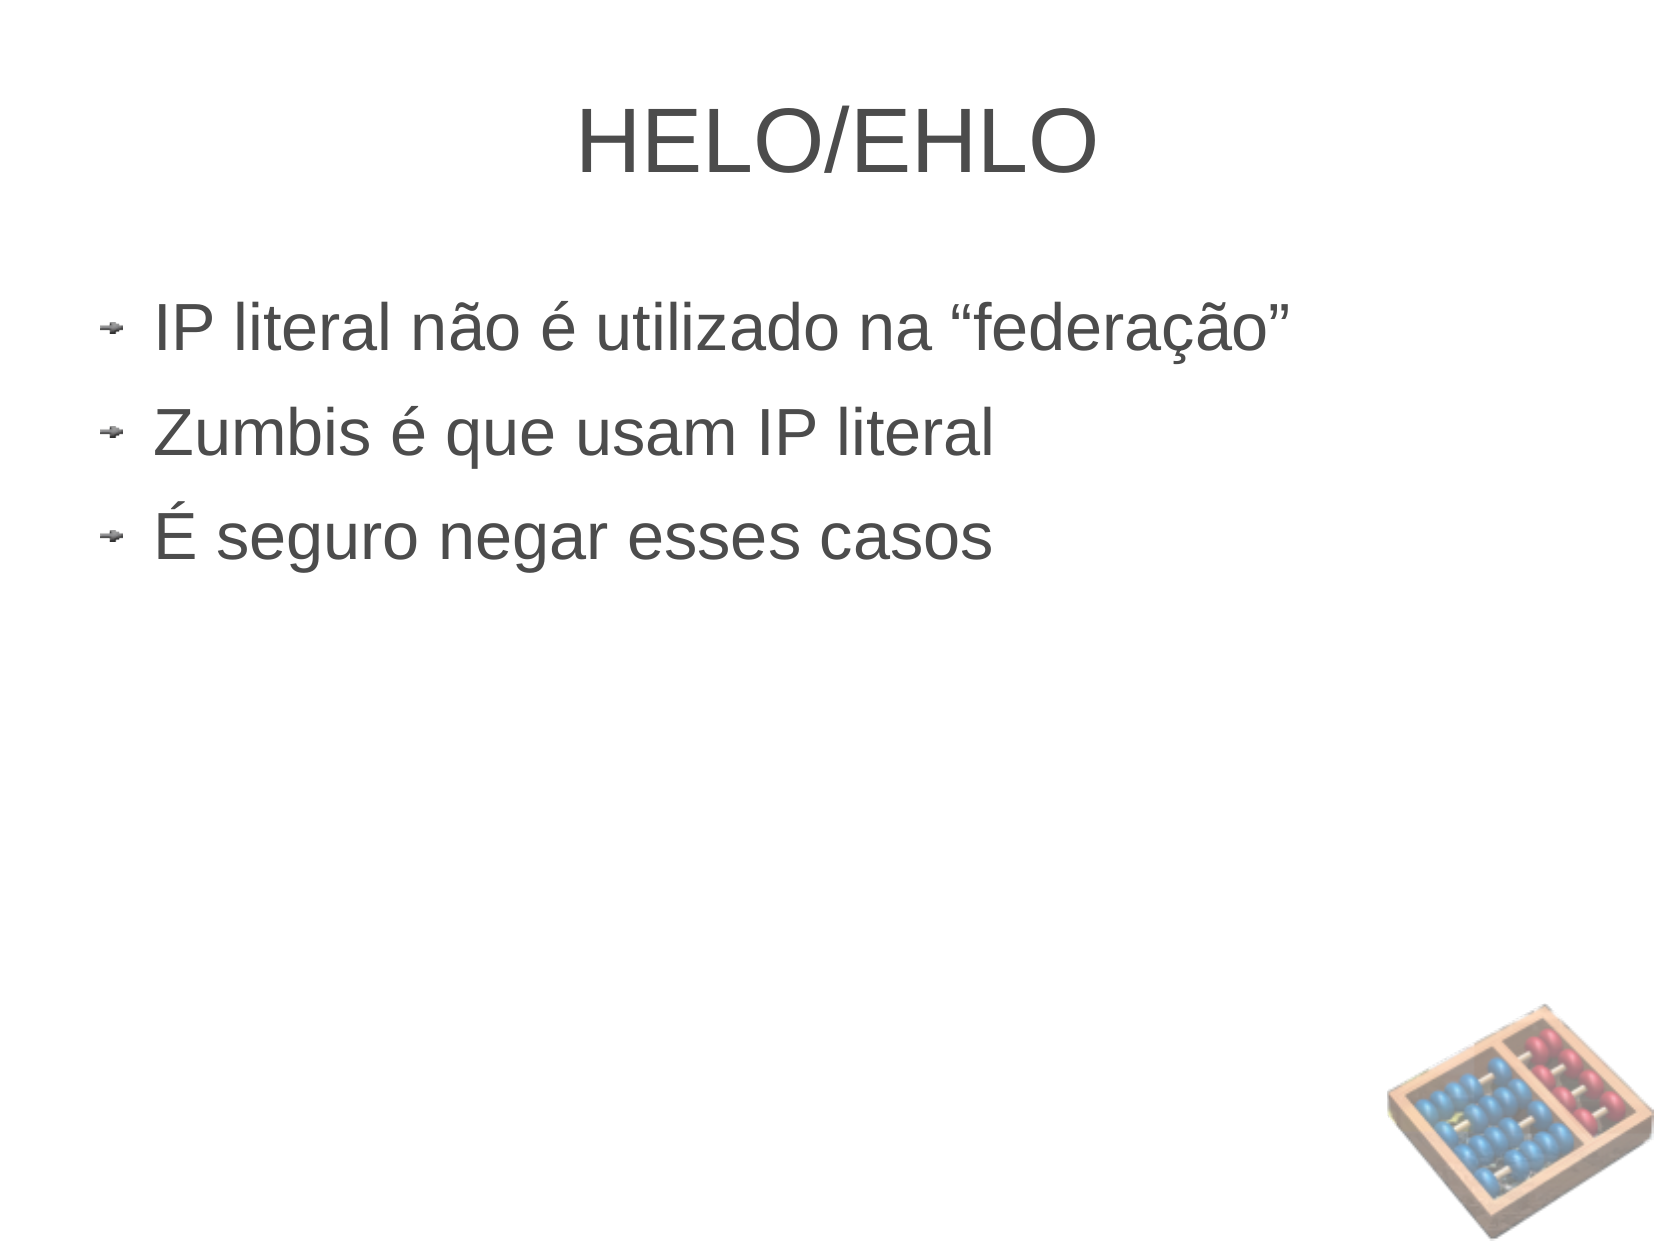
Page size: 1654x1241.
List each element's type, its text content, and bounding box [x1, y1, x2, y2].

list IP literal não é utilizado na “federação” Zumbis é que usam IP literal É seguro negar esses casos [82, 290, 1571, 1109]
title HELO/EHLO [75, 37, 1601, 245]
